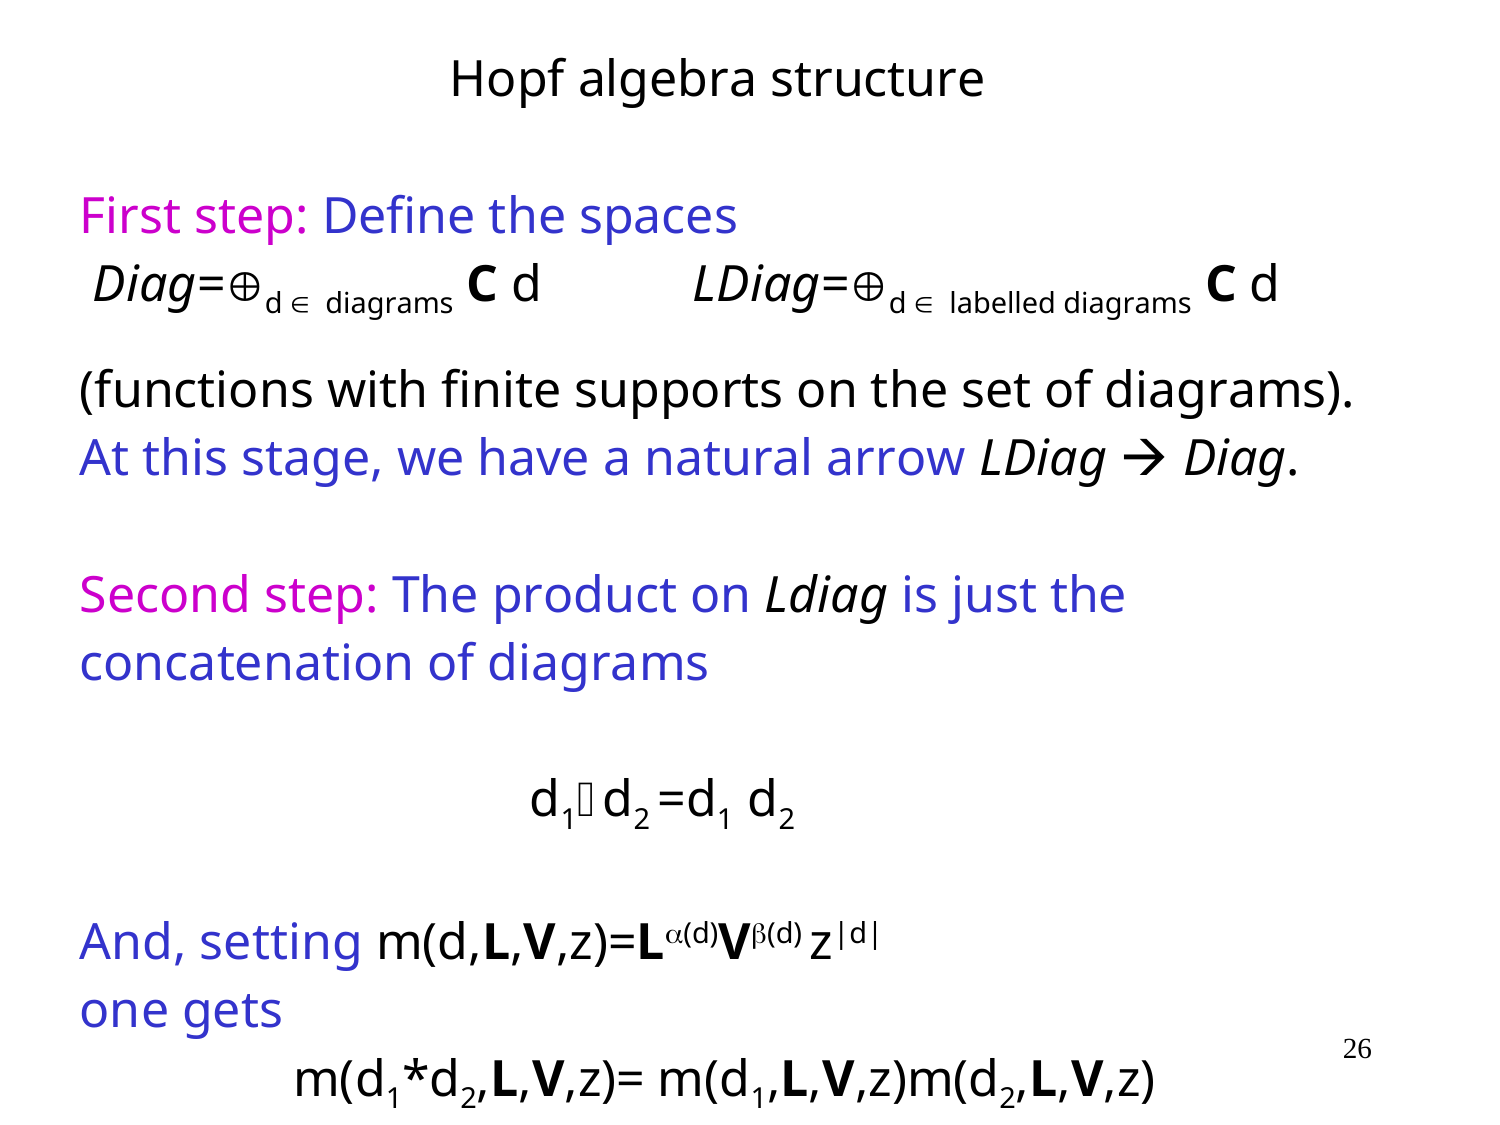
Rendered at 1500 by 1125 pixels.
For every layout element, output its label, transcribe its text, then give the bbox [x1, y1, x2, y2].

text_box Hopf algebra structure First step: Define the spaces Diag=d  diagrams C d LDiag=d  labelled diagrams C d (functions with finite supports on the set of diagrams). At this stage, we have a natural arrow LDiag  Diag. Second step: The product on Ldiag is just the concatenation of diagrams d1 d2 =d1 d2 And, setting m(d,L,V,z)=L(d)V(d) z|d| one gets m(d1*d2,L,V,z)= m(d1,L,V,z)m(d2,L,V,z) [65, 35, 1436, 1125]
